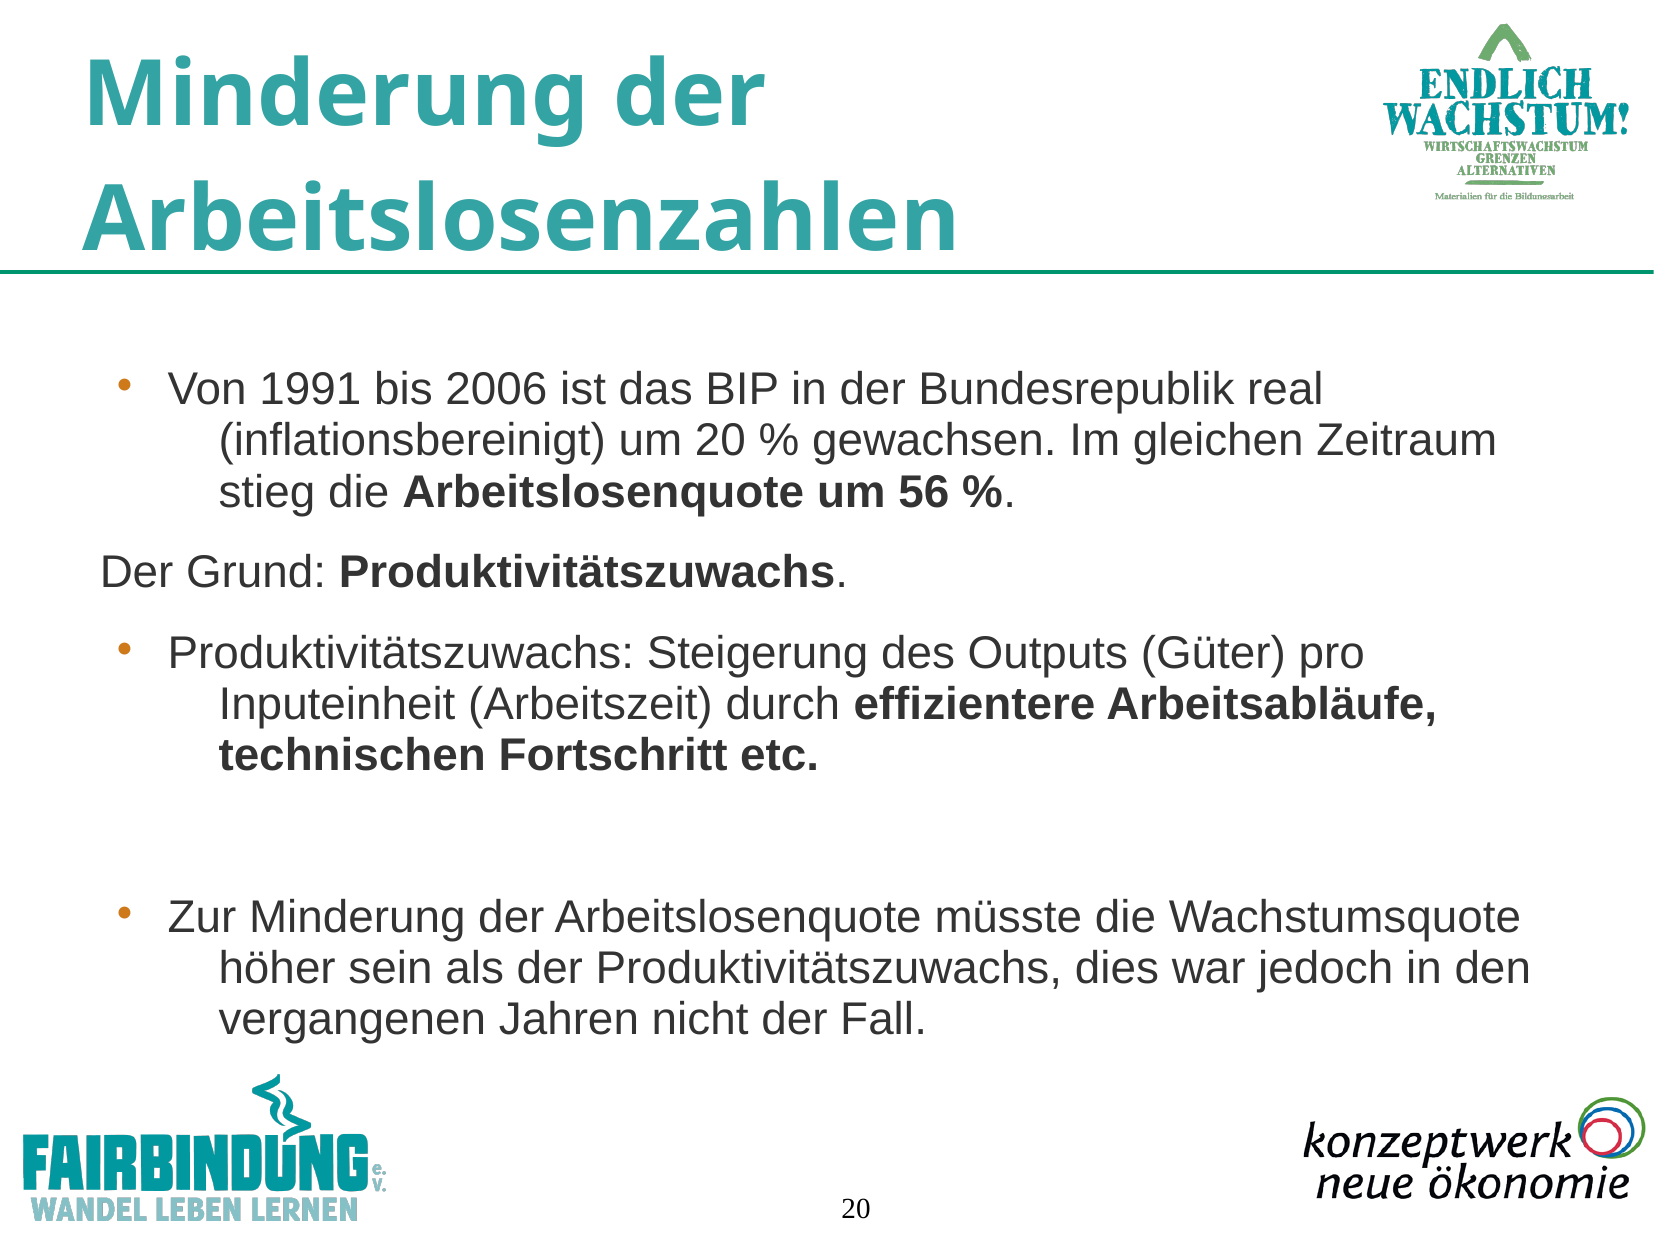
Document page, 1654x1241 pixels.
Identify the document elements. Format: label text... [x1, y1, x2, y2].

picture [1382, 23, 1630, 201]
title Minderung der Arbeitslosenzahlen [82, 49, 1571, 257]
text_box Von 1991 bis 2006 ist das BIP in der Bundesrepublik real (inflationsbereinigt) um 20 % gewachsen. Im gleichen Zeitraum stieg die Arbeitslosenquote um 56 %. Der Grund: Produktivitätszuwachs. Produktivitätszuwachs: Steigerung des Outputs (Güter) pro Inputeinheit (Arbeitszeit) durch effizientere Arbeitsabläufe, technischen Fortschritt etc. Zur Minderung der Arbeitslosenquote müsste die Wachstumsquote höher sein als der Produktivitätszuwachs, dies war jedoch in den vergangenen Jahren nicht der Fall. [82, 360, 1571, 1081]
picture [1291, 1081, 1654, 1235]
picture [23, 1074, 386, 1221]
